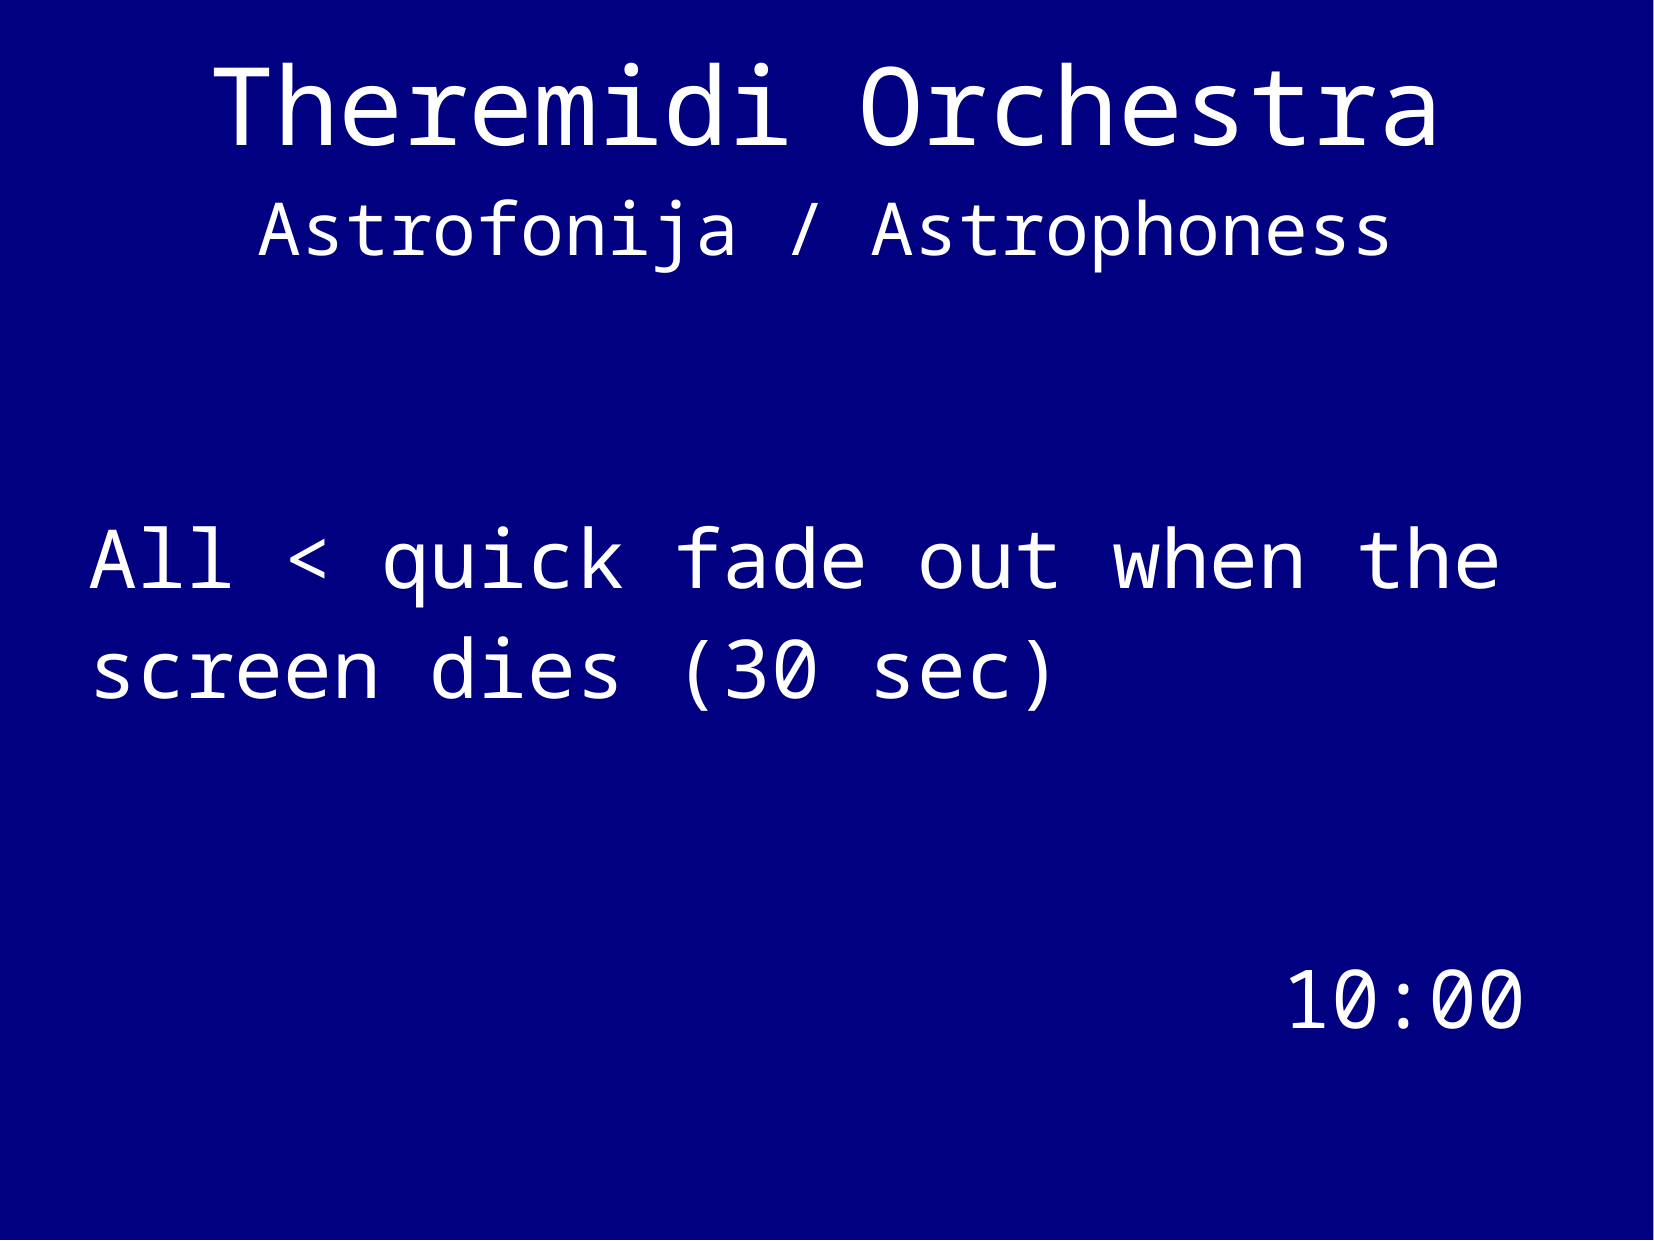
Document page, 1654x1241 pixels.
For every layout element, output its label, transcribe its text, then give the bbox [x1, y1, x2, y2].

subtitle All < quick fade out when the screen dies (30 sec) [88, 272, 1566, 1063]
text_box 10:00 [1282, 900, 1620, 1096]
title Theremidi Orchestra Astrofonija / Astrophoness [82, 49, 1571, 257]
